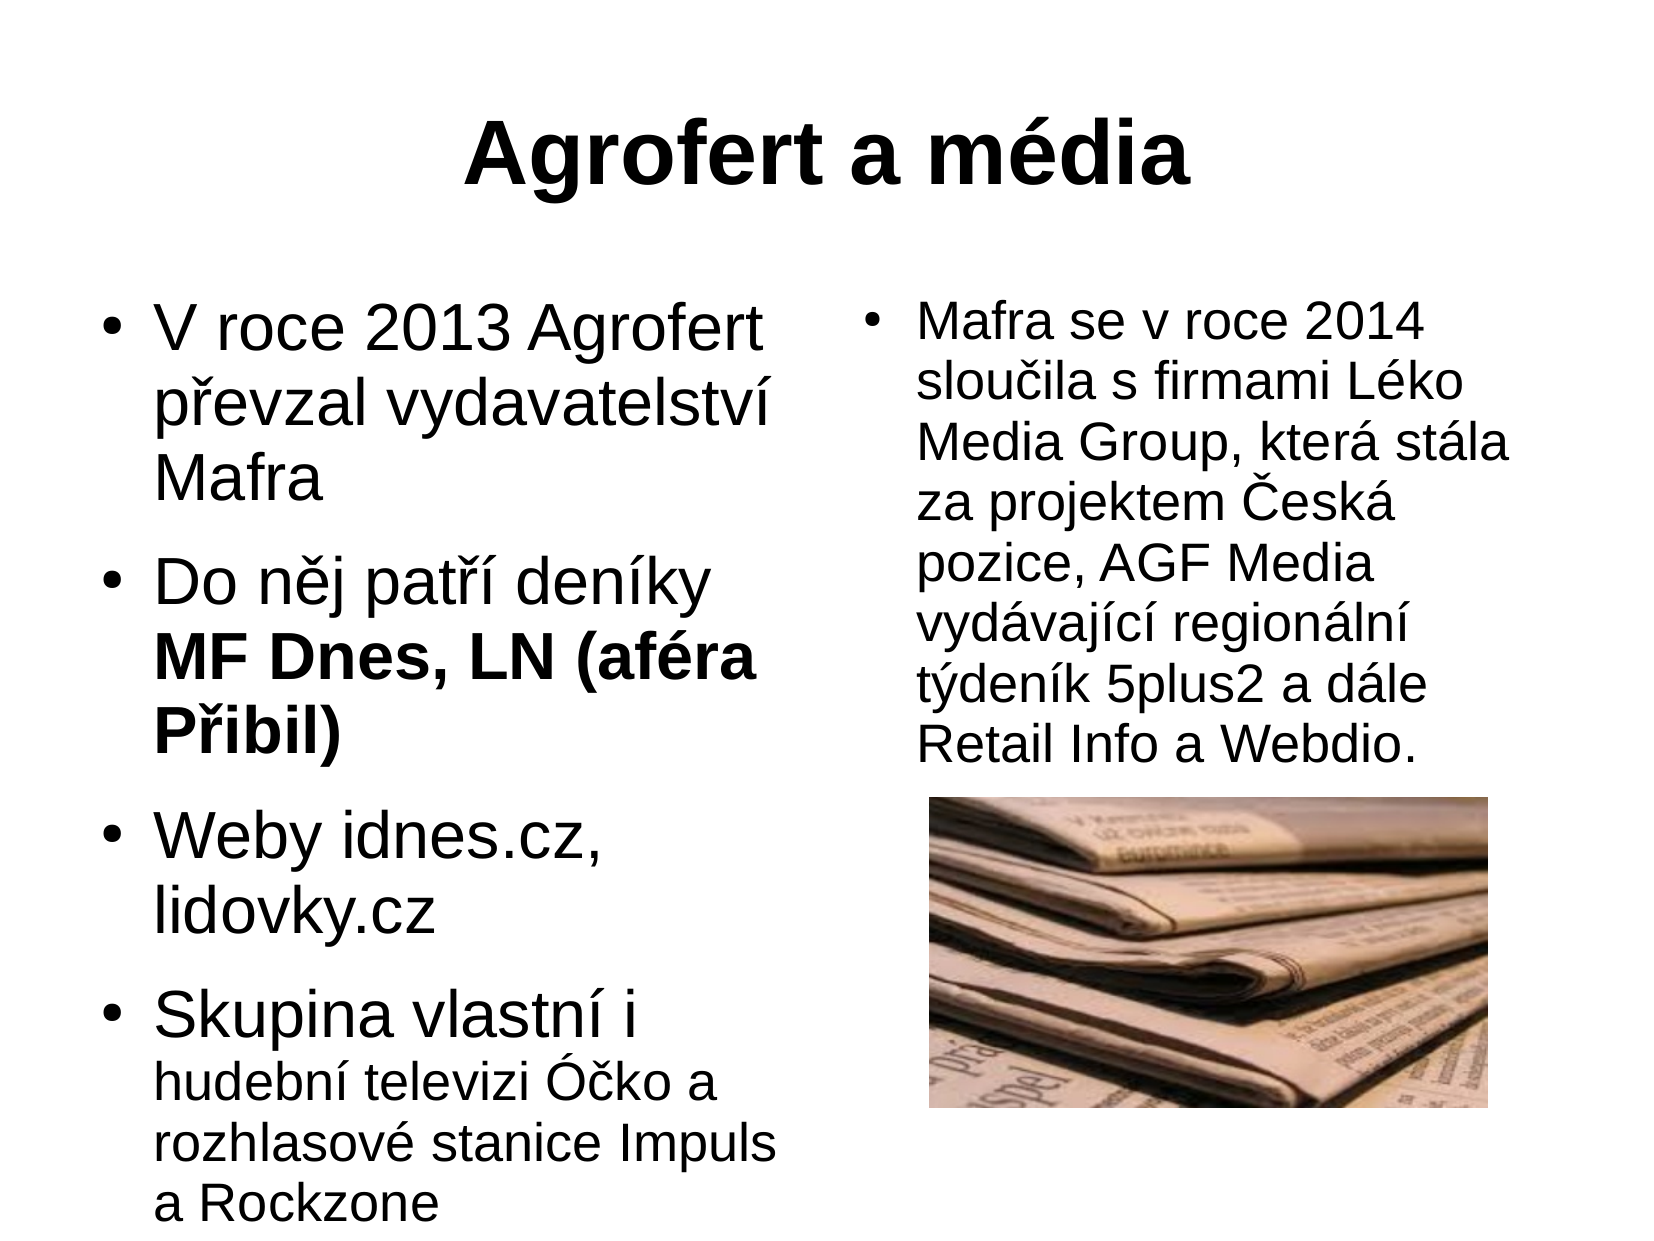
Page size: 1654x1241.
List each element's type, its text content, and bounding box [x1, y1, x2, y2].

list Mafra se v roce 2014 sloučila s firmami Léko Media Group, která stála za projektem Česká pozice, AGF Media vydávající regionální týdeník 5plus2 a dále Retail Info a Webdio. [845, 290, 1572, 775]
picture [929, 797, 1488, 1109]
title Agrofert a média [82, 49, 1571, 257]
list V roce 2013 Agrofert převzal vydavatelství Mafra Do něj patří deníky MF Dnes, LN (aféra Přibil) Weby idnes.cz, lidovky.cz Skupina vlastní i hudební televizi Óčko a rozhlasové stanice Impuls a Rockzone [82, 290, 809, 1234]
